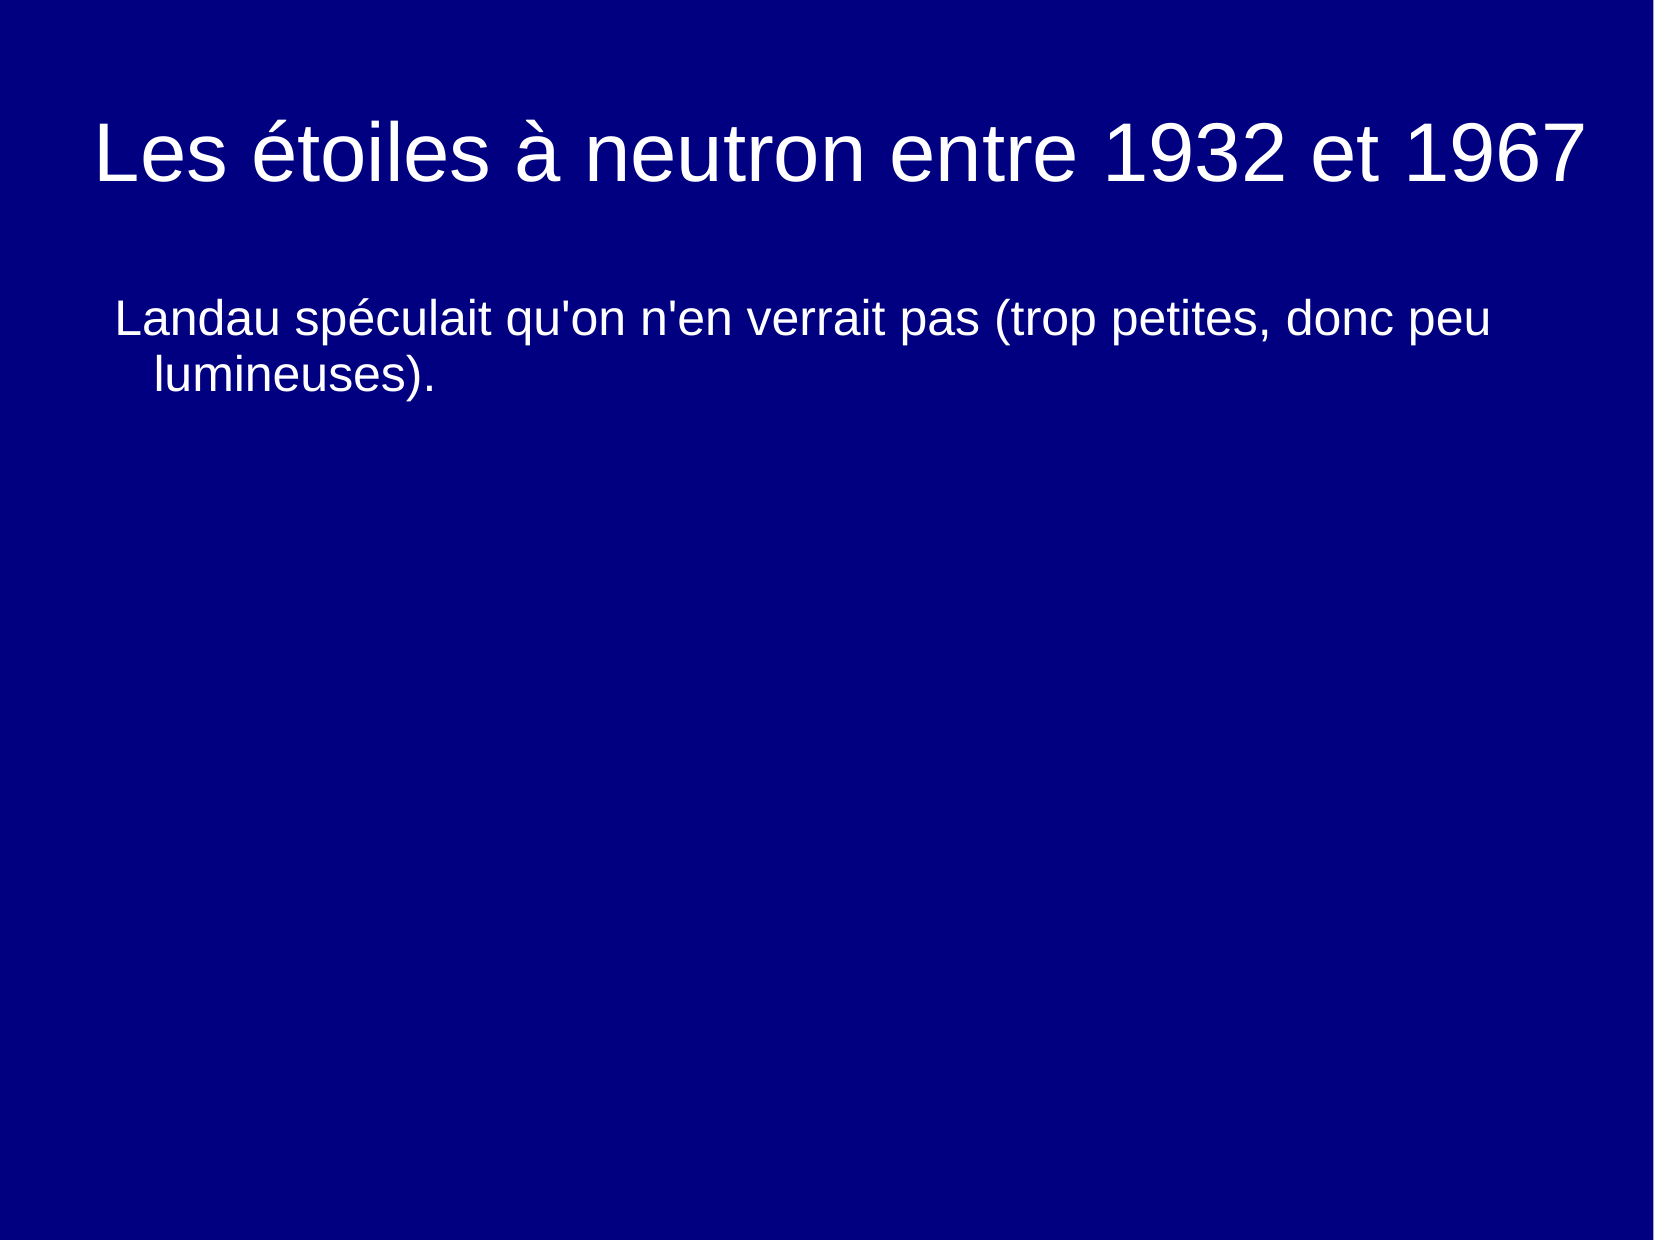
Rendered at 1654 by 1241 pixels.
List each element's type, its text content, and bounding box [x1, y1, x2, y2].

list Landau spéculait qu'on n'en verrait pas (trop petites, donc peu lumineuses). [82, 290, 1571, 1109]
title Les étoiles à neutron entre 1932 et 1967 [59, 49, 1625, 257]
